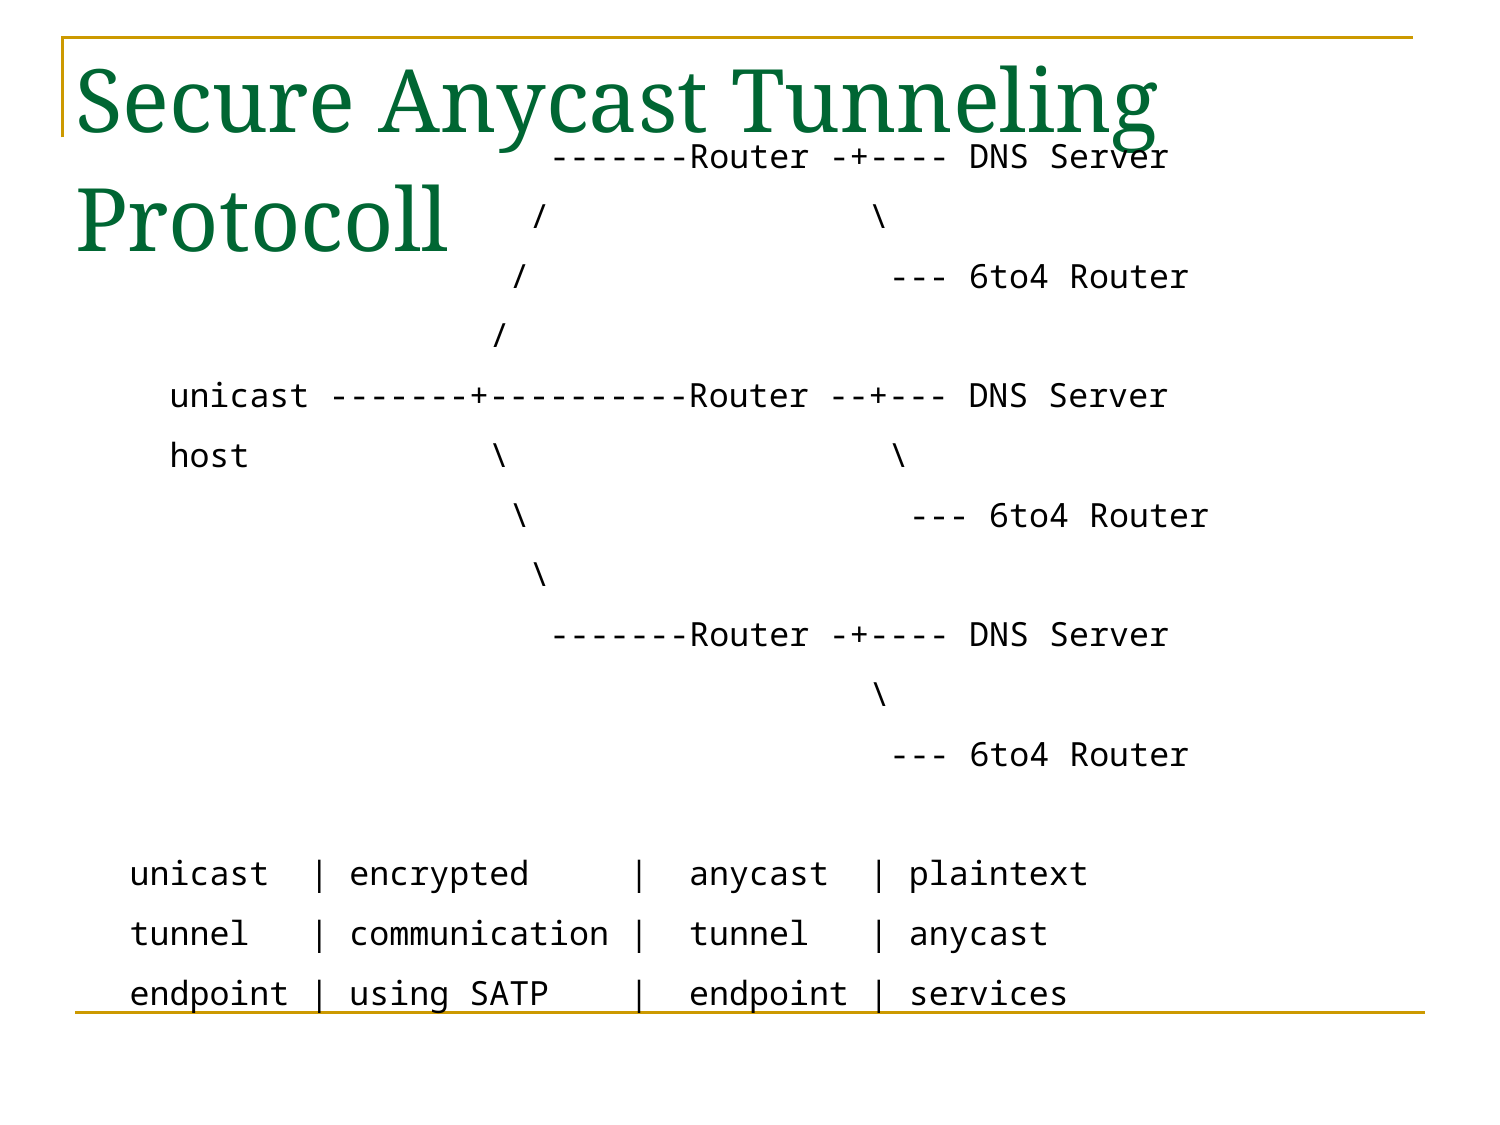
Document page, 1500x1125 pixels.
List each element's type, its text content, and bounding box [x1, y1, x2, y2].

title Secure Anycast Tunneling Protocoll [75, 45, 1426, 188]
subtitle -------Router -+---- DNS Server / \ / --- 6to4 Router / unicast -------+----------Router --+--- DNS Server host \ \ \ --- 6to4 Router \ -------Router -+---- DNS Server \ --- 6to4 Router unicast | encrypted | anycast | plaintext tunnel | communication | tunnel | anycast endpoint | using SATP | endpoint | services [29, 188, 1426, 1080]
